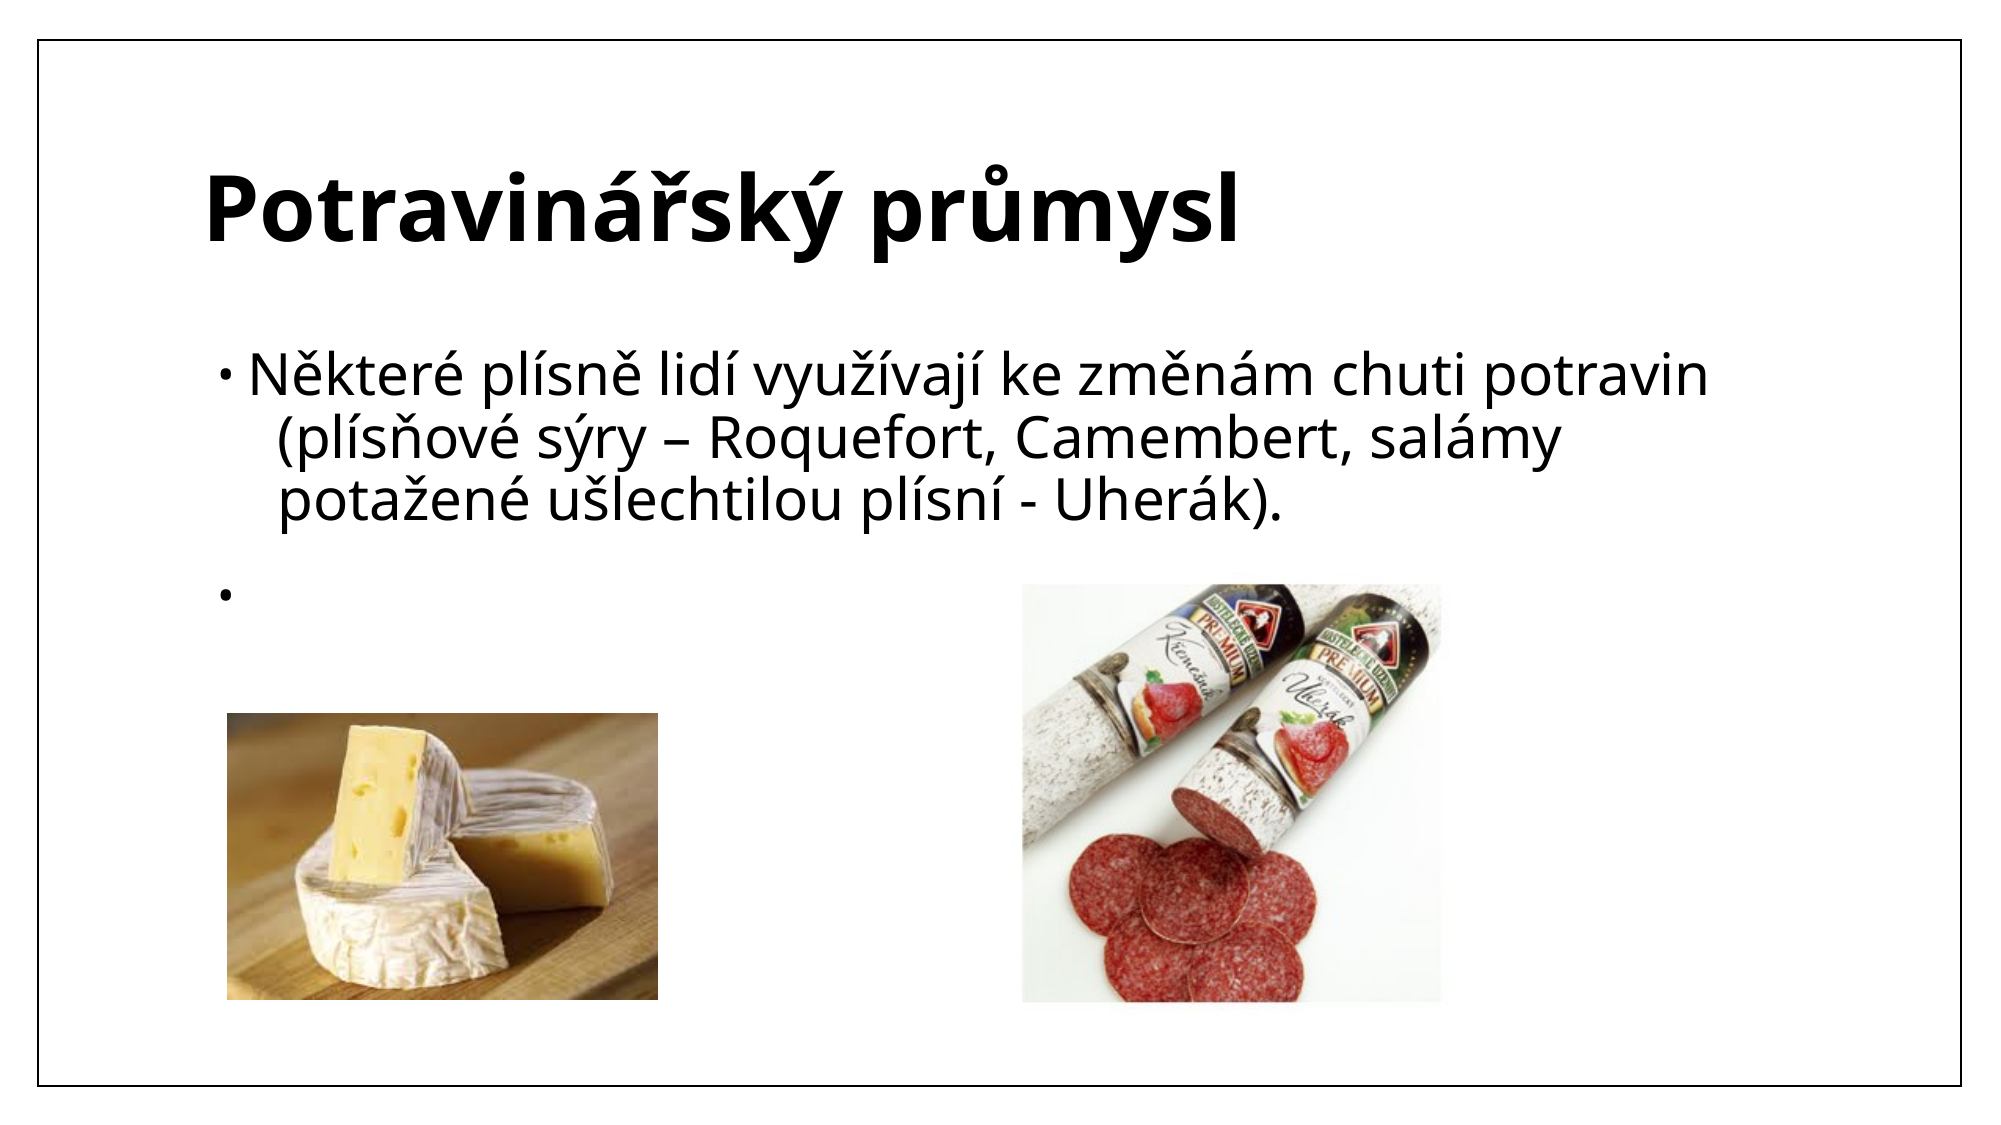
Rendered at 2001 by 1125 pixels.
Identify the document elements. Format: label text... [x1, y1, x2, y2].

picture [1010, 572, 1454, 1016]
picture [227, 714, 658, 1000]
title Potravinářský průmysl [187, 99, 1808, 323]
list Některé plísně lidí využívají ke změnám chuti potravin (plísňové sýry – Roquefort, Camembert, salámy potažené ušlechtilou plísní - Uherák). [187, 337, 1808, 1000]
